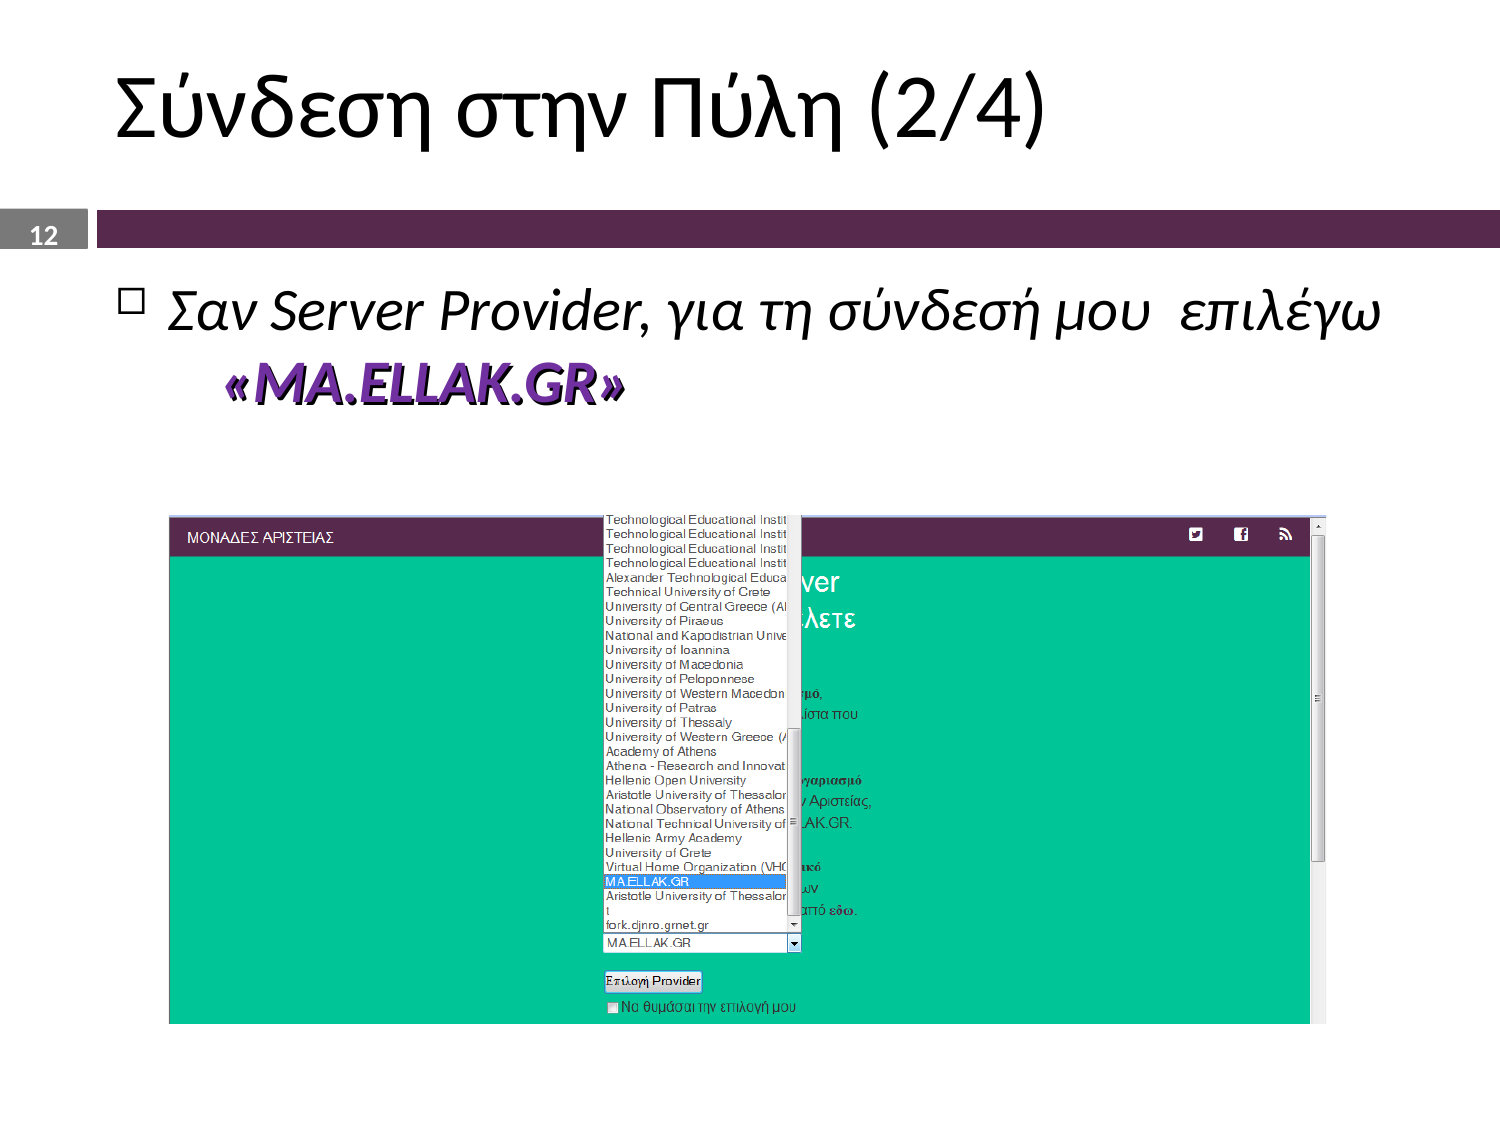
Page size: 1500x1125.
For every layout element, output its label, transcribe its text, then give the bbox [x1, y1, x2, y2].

text_box [0, 208, 88, 249]
title Σύνδεση στην Πύλη (2/4) [100, 19, 1438, 182]
list Σαν Server Provider, για τη σύνδεσή μου επιλέγω «MA.ELLAK.GR» [100, 262, 1438, 1000]
picture [168, 515, 1327, 1024]
